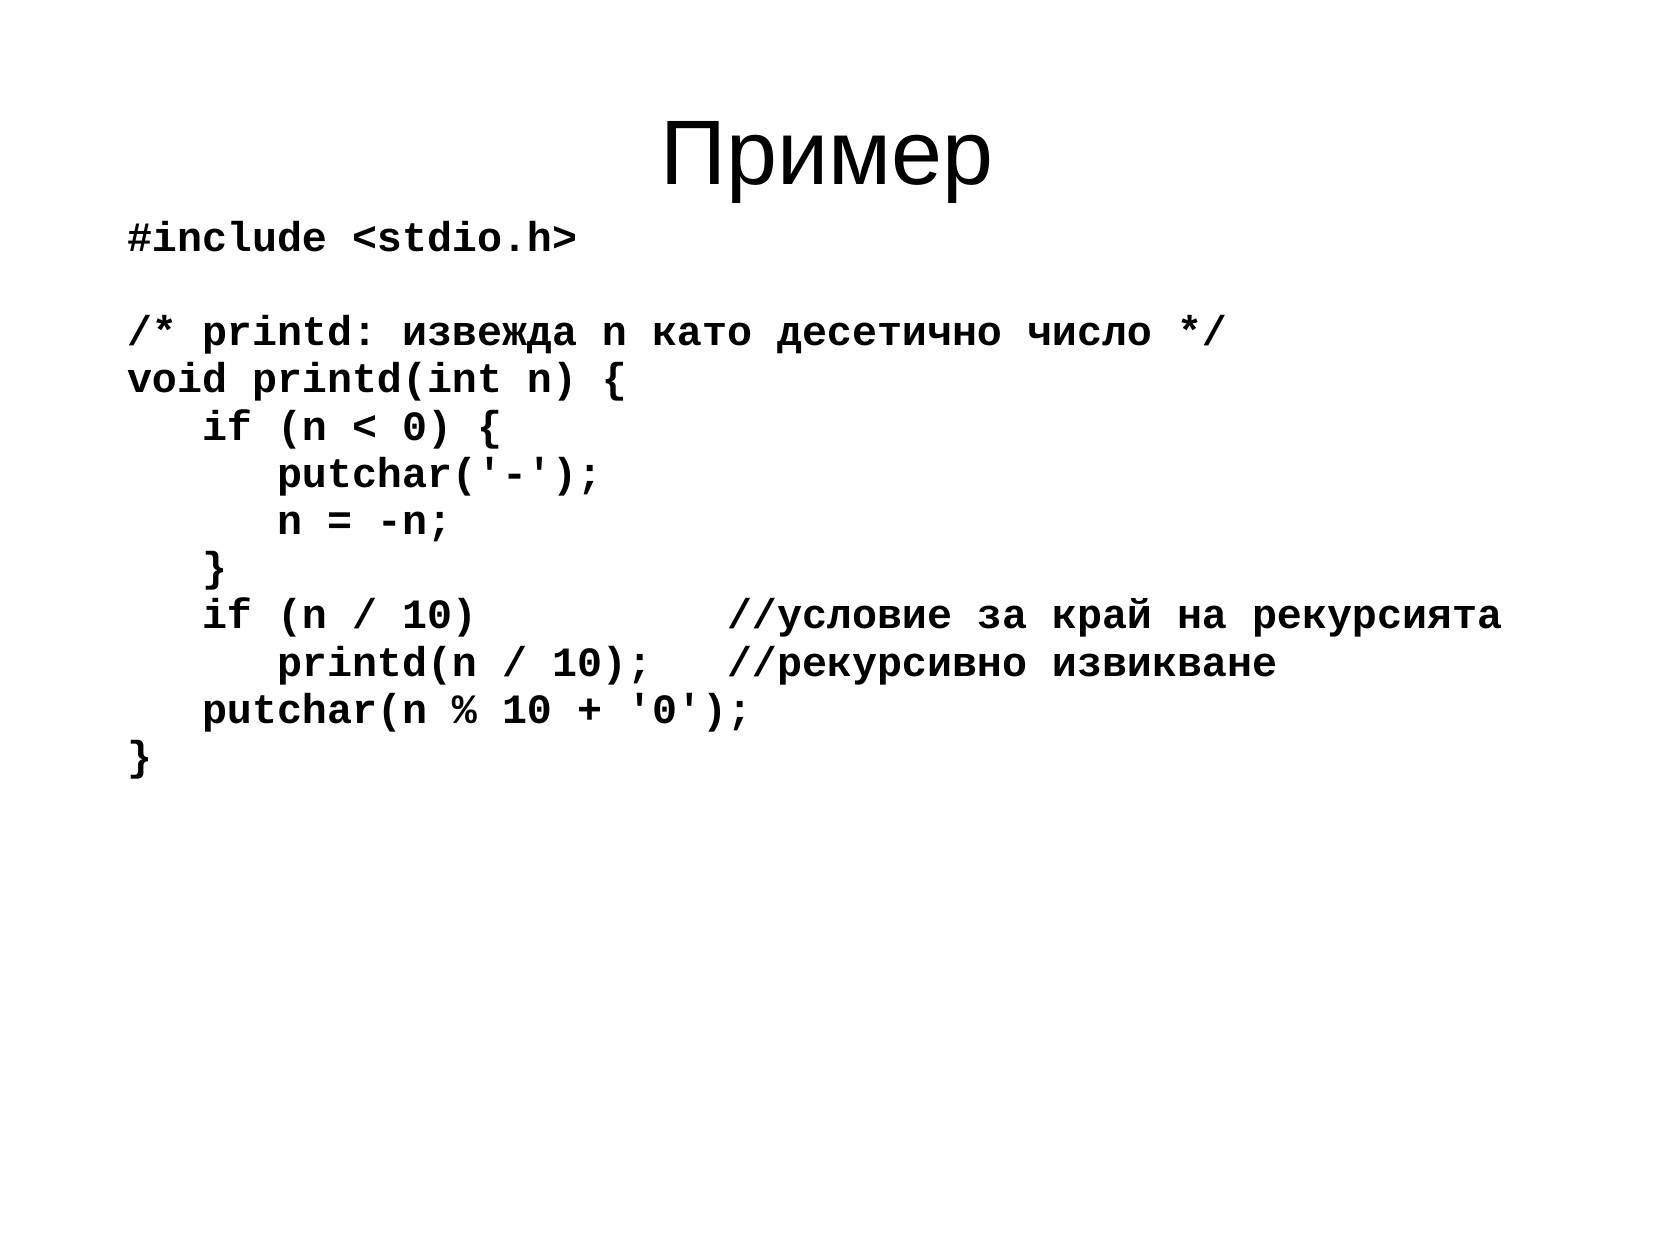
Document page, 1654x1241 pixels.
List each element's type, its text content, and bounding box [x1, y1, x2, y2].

text_box #include <stdio.h> /* printd: извежда n като десетично число */ void printd(int n) { if (n < 0) { putchar('-'); n = -n; } if (n / 10) //условие за край на рекурсията printd(n / 10); //рекурсивно извикване putchar(n % 10 + '0'); } [112, 208, 1626, 1007]
title Пример [82, 49, 1571, 257]
